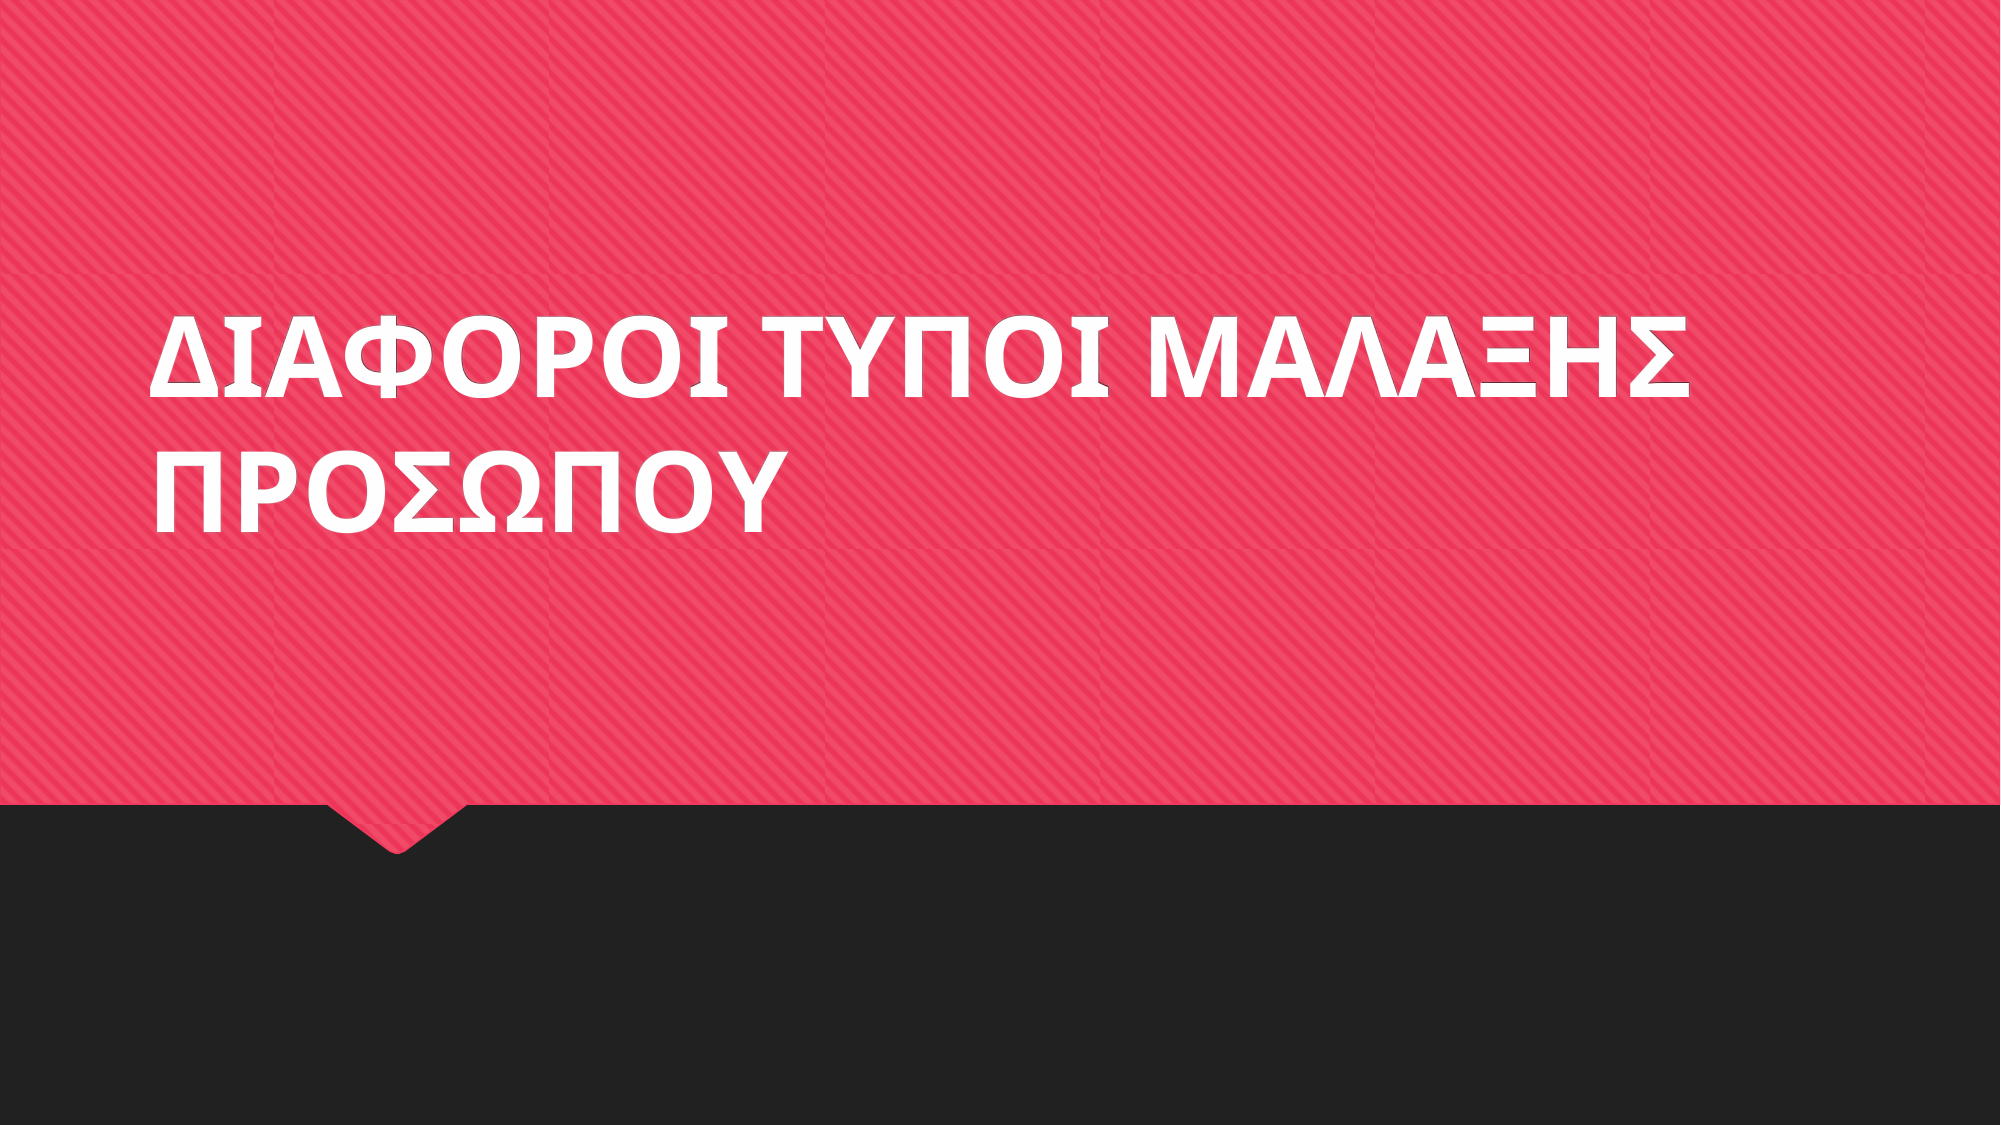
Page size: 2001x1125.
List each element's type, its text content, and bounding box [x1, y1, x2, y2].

title ΔΙΑΦΟΡΟΙ ΤΥΠΟΙ ΜΑΛΑΞΗΣ ΠΡΟΣΩΠΟΥ [132, 229, 1868, 563]
